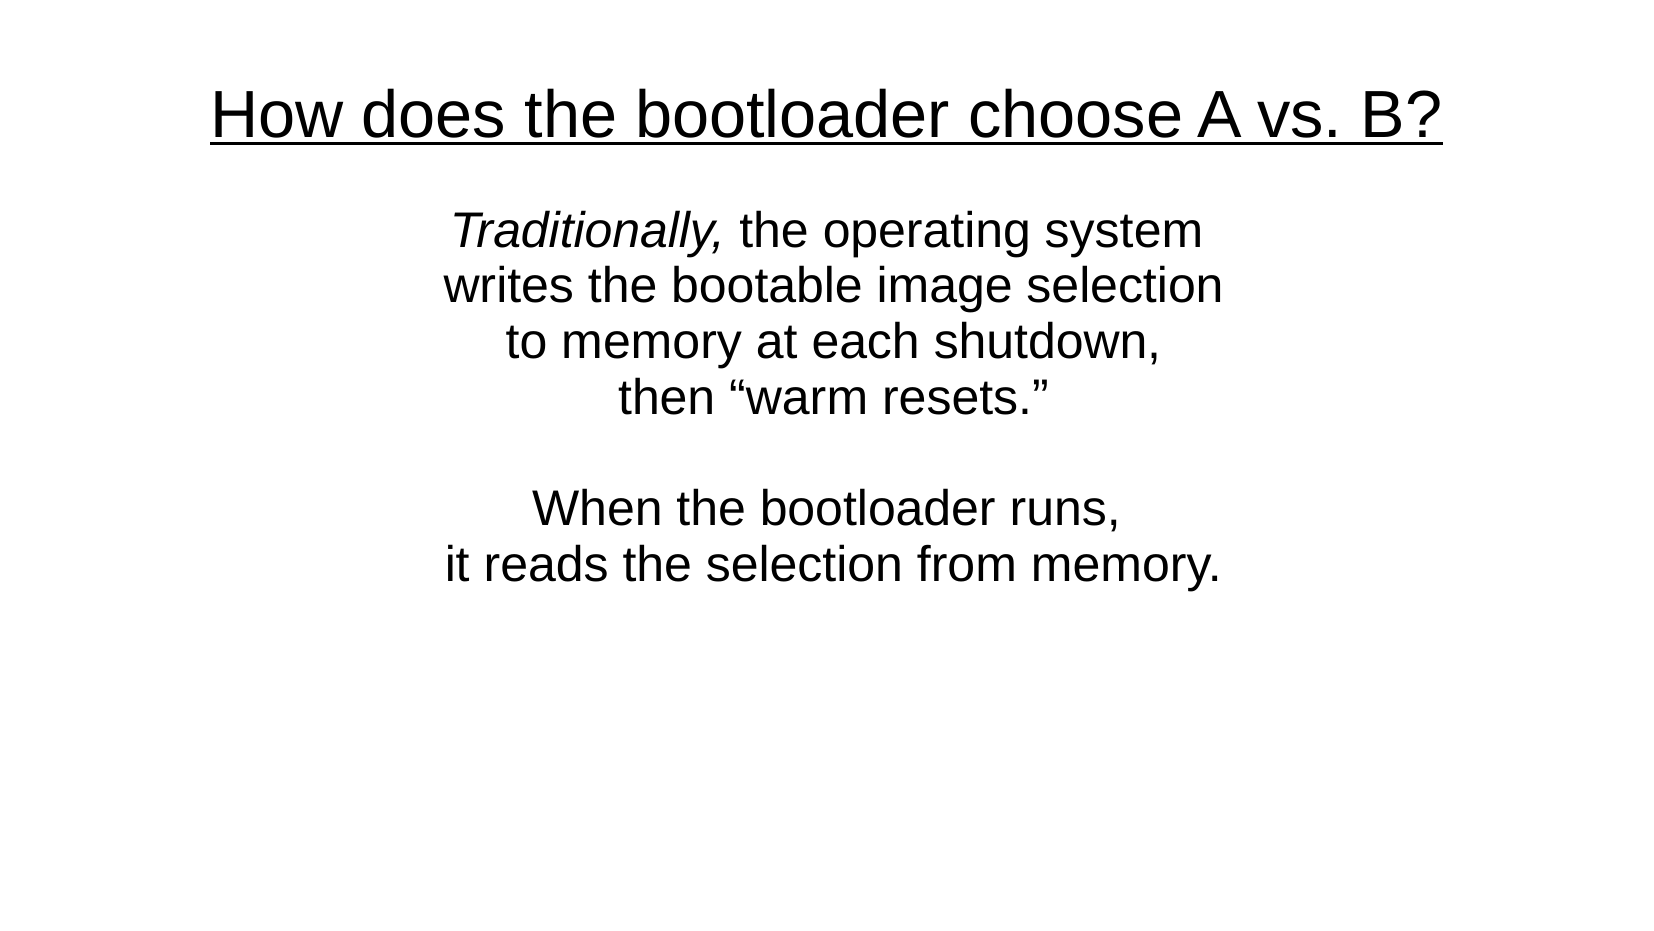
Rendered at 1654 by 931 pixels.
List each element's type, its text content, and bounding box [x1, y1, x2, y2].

subtitle Traditionally, the operating system writes the bootable image selection to memory at each shutdown, then “warm resets.” When the bootloader runs, it reads the selection from memory. [82, 37, 1571, 757]
